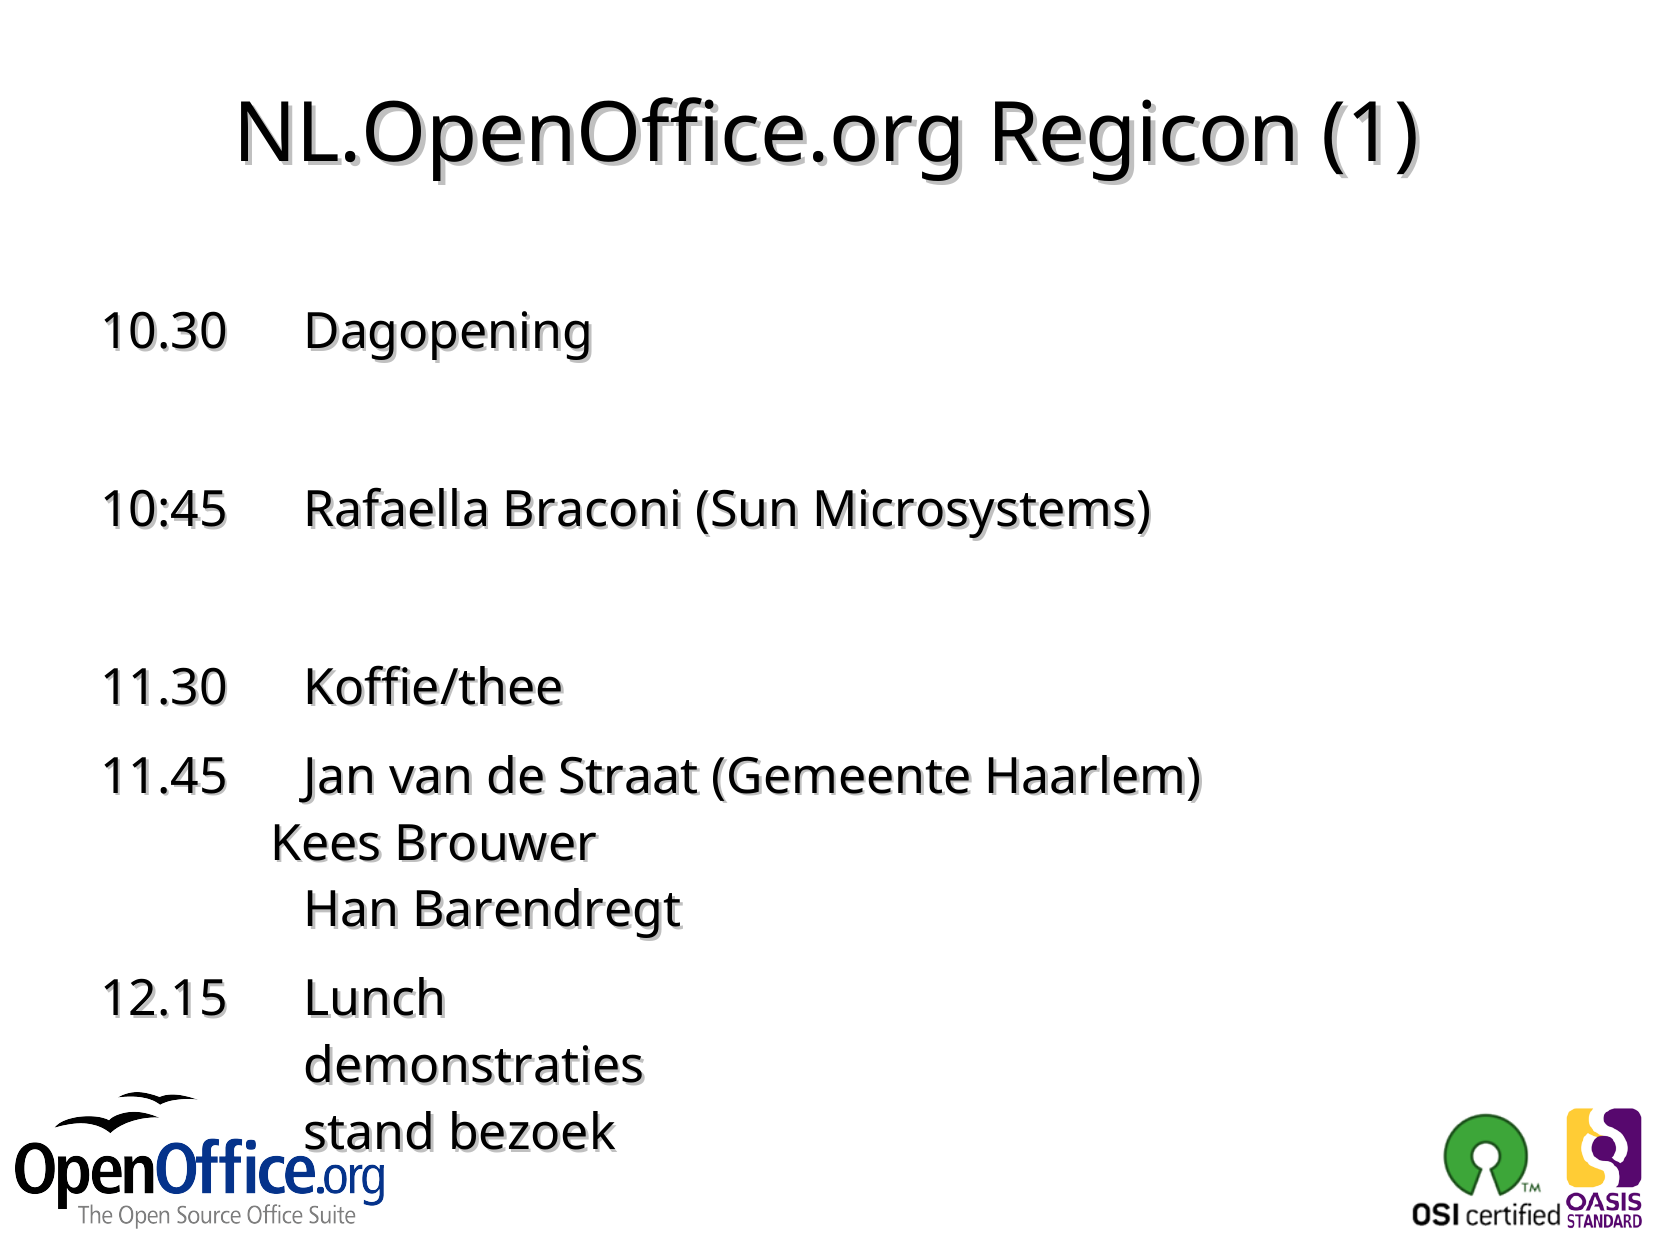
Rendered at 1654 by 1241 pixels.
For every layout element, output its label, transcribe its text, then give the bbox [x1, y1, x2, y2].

picture [1405, 1102, 1654, 1238]
title NL.OpenOffice.org Regicon (1) [82, 49, 1571, 207]
list 10.30 Dagopening 10:45 Rafaella Braconi (Sun Microsystems) 11.30 Koffie/thee 11.45 Jan van de Straat (Gemeente Haarlem) Kees Brouwer Han Barendregt 12.15 Lunch demonstraties stand bezoek [82, 295, 1571, 1160]
picture [15, 1092, 384, 1229]
